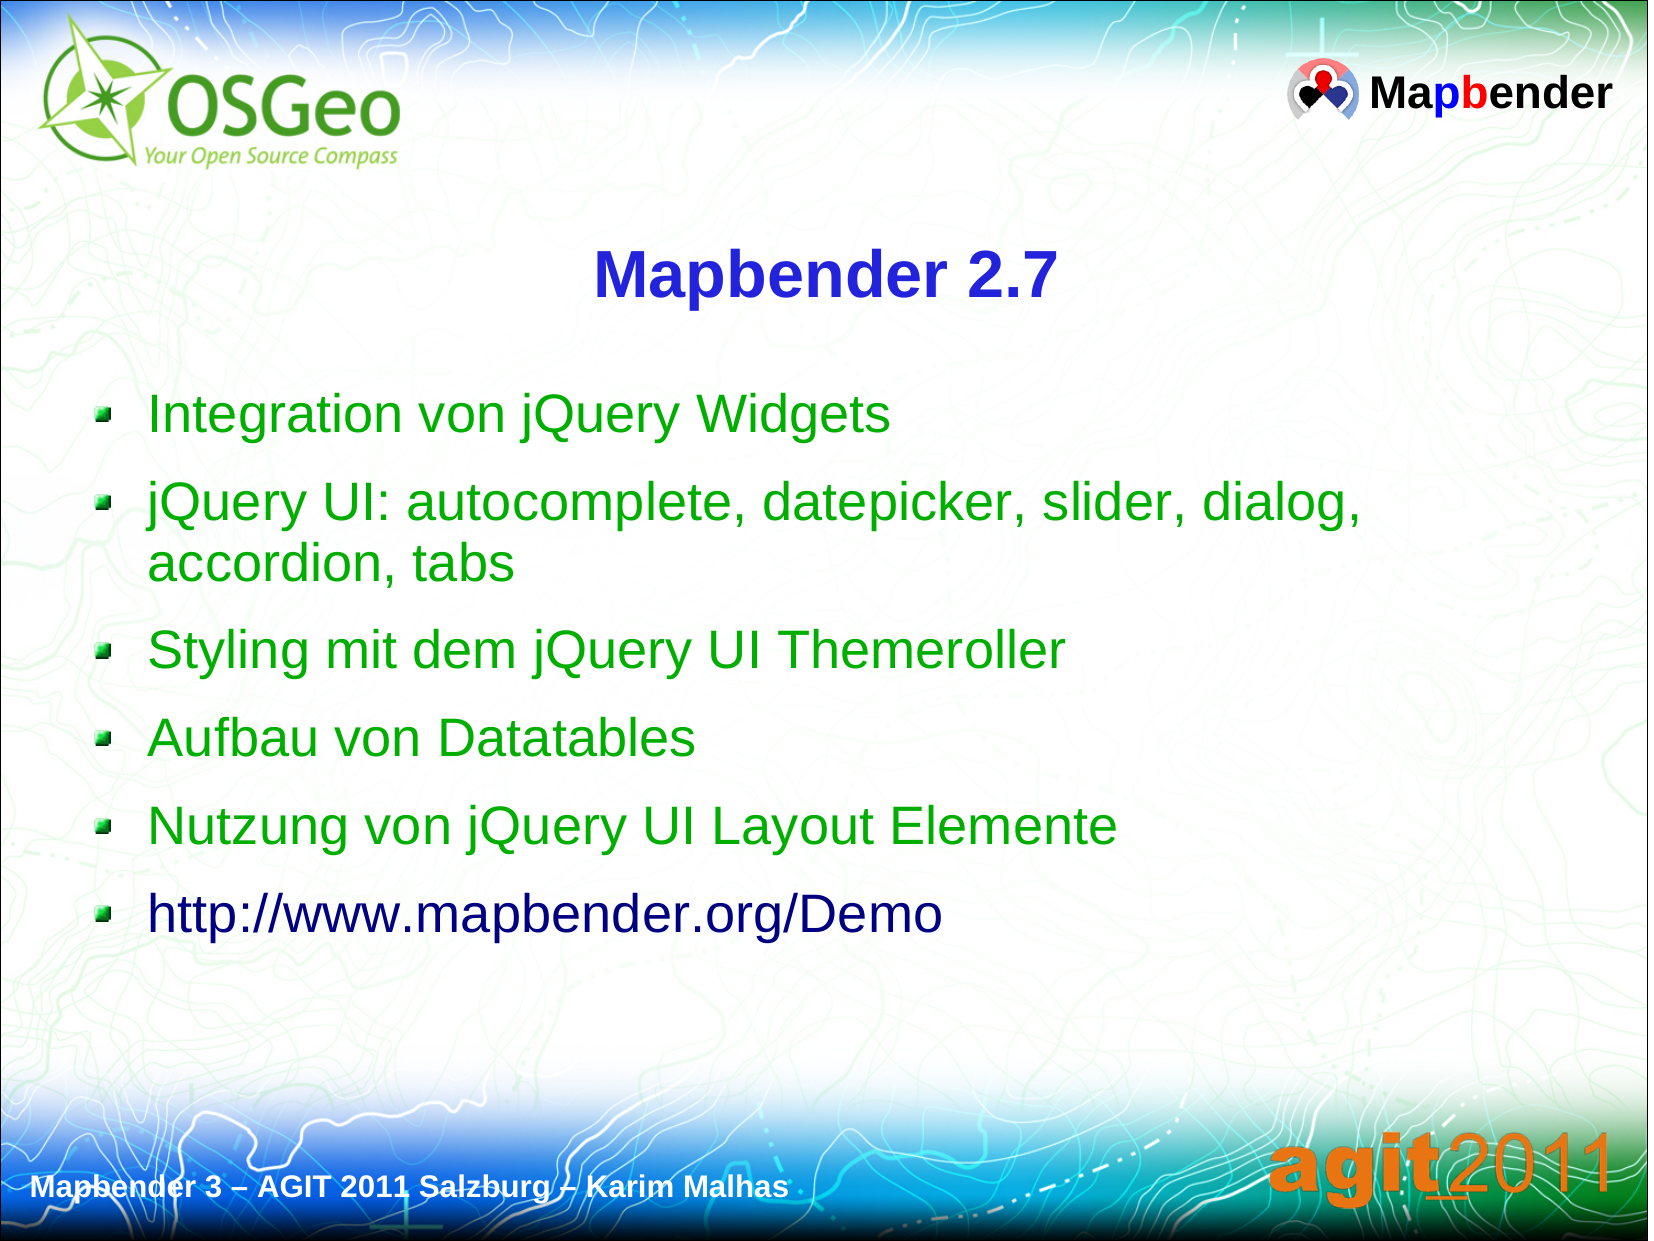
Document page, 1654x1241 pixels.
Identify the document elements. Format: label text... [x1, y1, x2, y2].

title Mapbender 2.7 [82, 208, 1571, 342]
picture [1, 1, 1647, 1240]
list Integration von jQuery Widgets jQuery UI: autocomplete, datepicker, slider, dialog, accordion, tabs Styling mit dem jQuery UI Themeroller Aufbau von Datatables Nutzung von jQuery UI Layout Elemente http://www.mapbender.org/Demo [76, 383, 1565, 1188]
